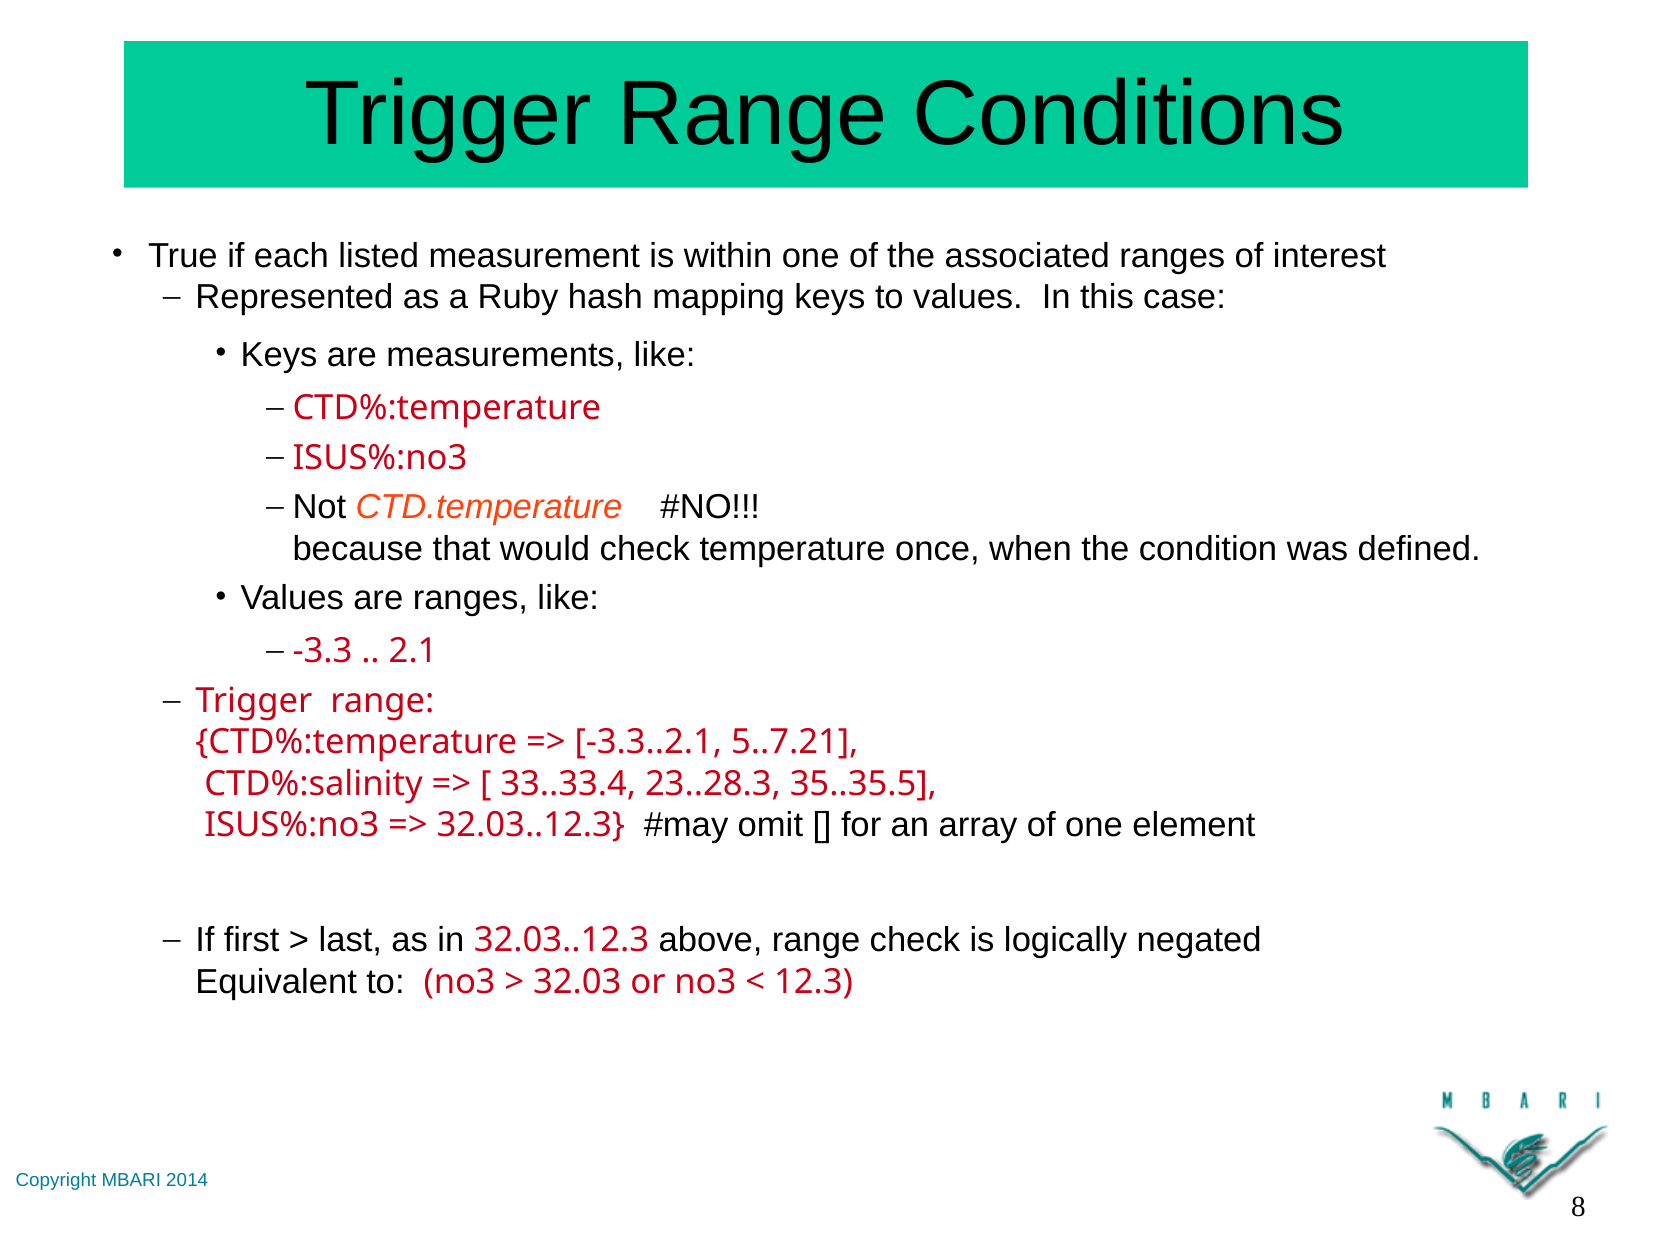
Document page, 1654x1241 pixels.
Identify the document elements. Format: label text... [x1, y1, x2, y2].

picture [1426, 1091, 1613, 1200]
list True if each listed measurement is within one of the associated ranges of interest Represented as a Ruby hash mapping keys to values. In this case: Keys are measurements, like: CTD%:temperature ISUS%:no3 Not CTD.temperature #NO!!! because that would check temperature once, when the condition was defined. Values are ranges, like: -3.3 .. 2.1 Trigger range: {CTD%:temperature => [-3.3..2.1, 5..7.21], CTD%:salinity => [ 33..33.4, 23..28.3, 35..35.5], ISUS%:no3 => 32.03..12.3} #may omit [] for an array of one element If first > last, as in 32.03..12.3 above, range check is logically negated Equivalent to: (no3 > 32.03 or no3 < 12.3) [96, 225, 1501, 1051]
title Trigger Range Conditions [123, 41, 1528, 188]
